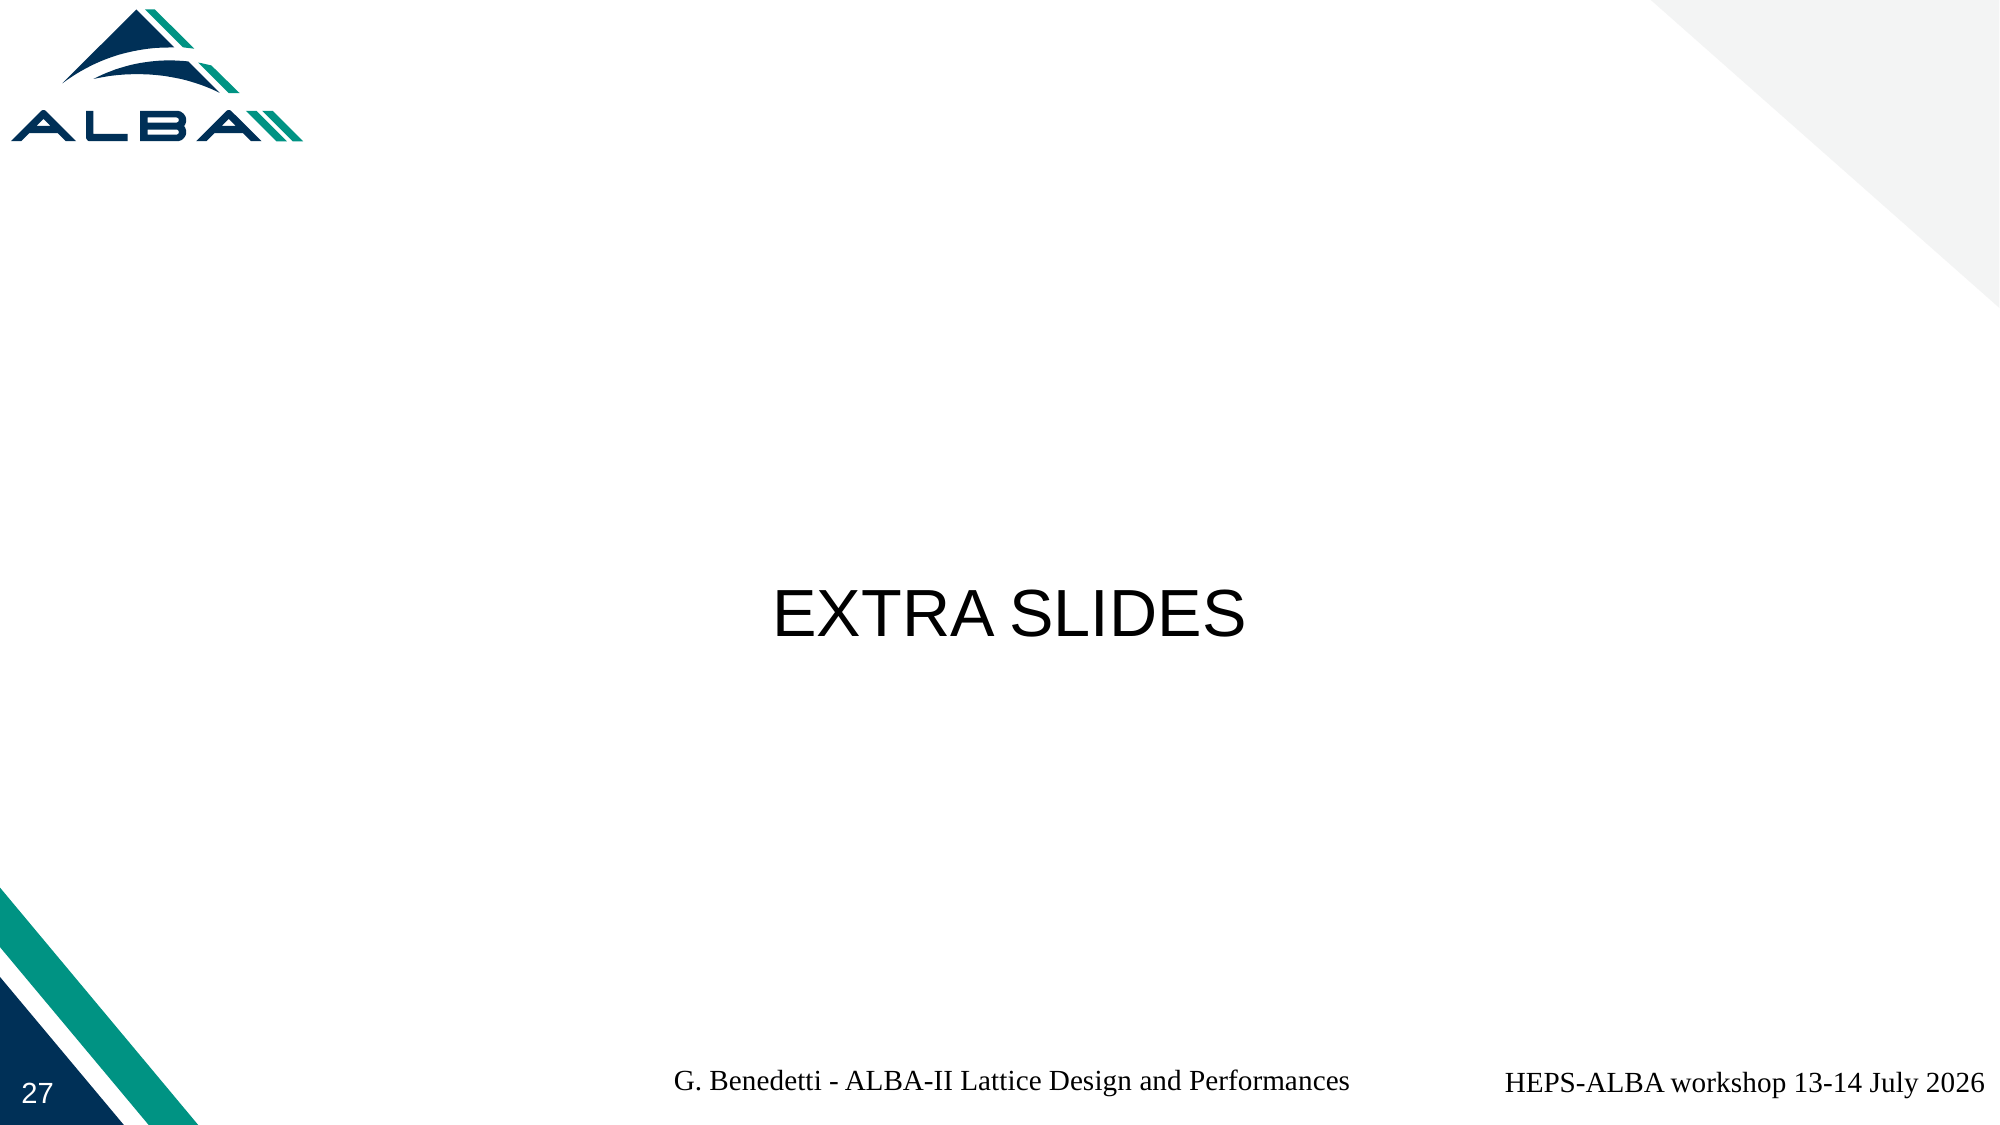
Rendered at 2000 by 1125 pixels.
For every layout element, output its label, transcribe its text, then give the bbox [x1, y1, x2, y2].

subtitle EXTRA SLIDES [109, 214, 1910, 1014]
